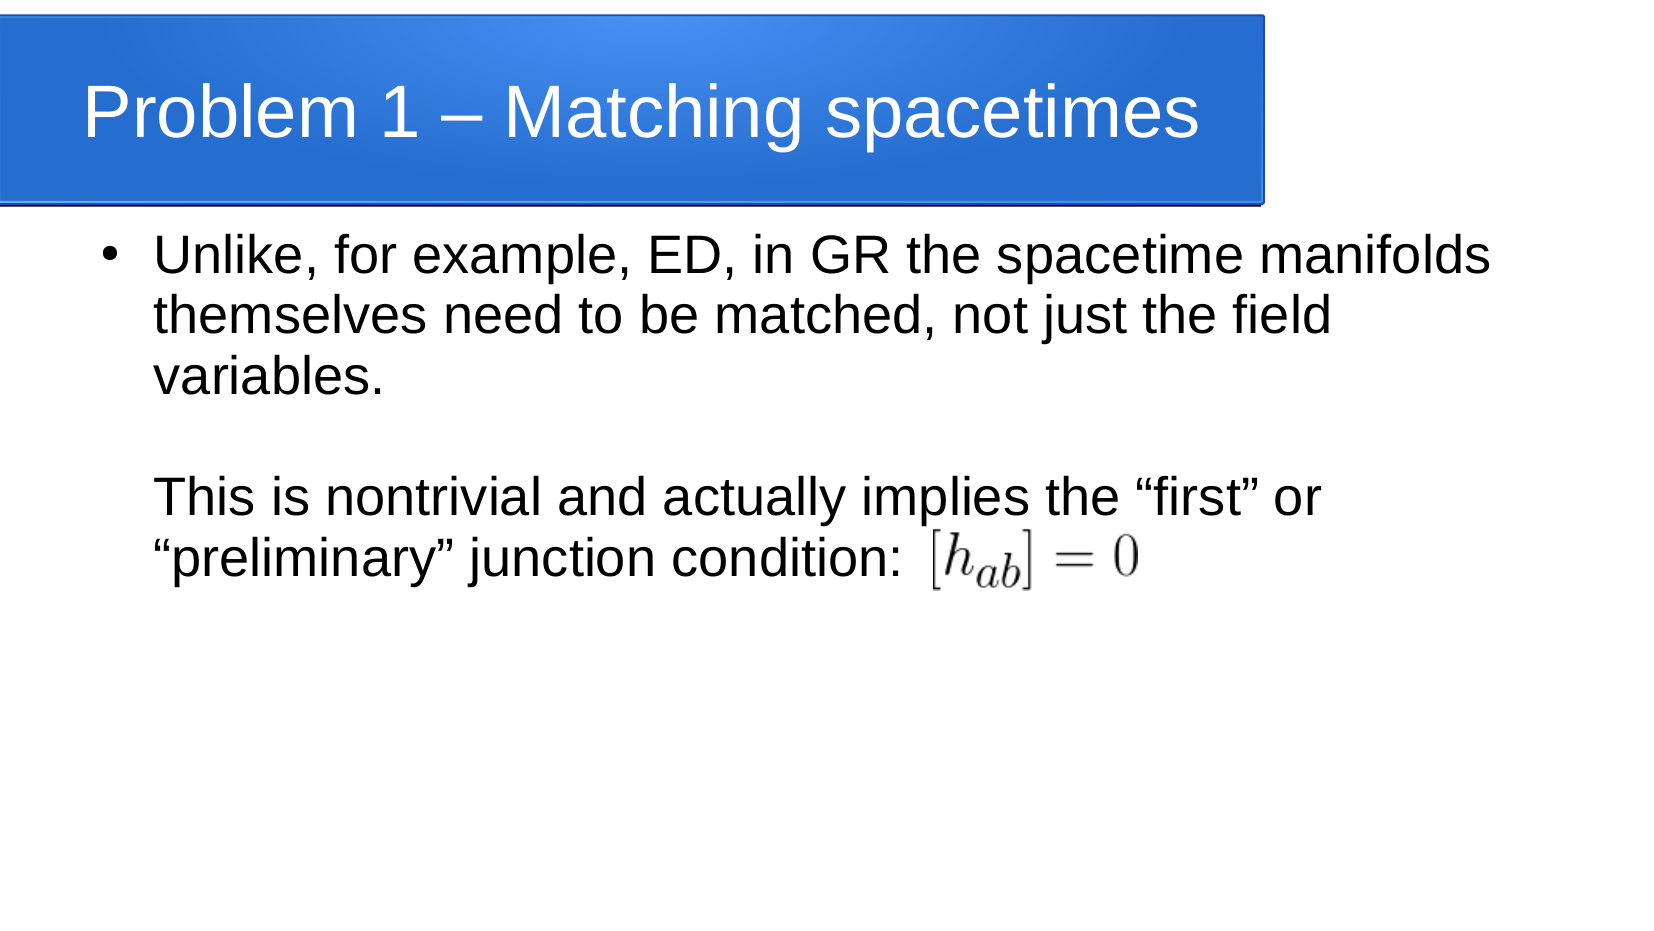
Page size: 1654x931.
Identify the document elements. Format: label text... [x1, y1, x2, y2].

title Problem 1 – Matching spacetimes [82, 35, 1235, 189]
picture [933, 528, 1138, 591]
list Unlike, for example, ED, in GR the spacetime manifolds themselves need to be matched, not just the field variables. This is nontrivial and actually implies the “first” or “preliminary” junction condition: [82, 224, 1571, 764]
